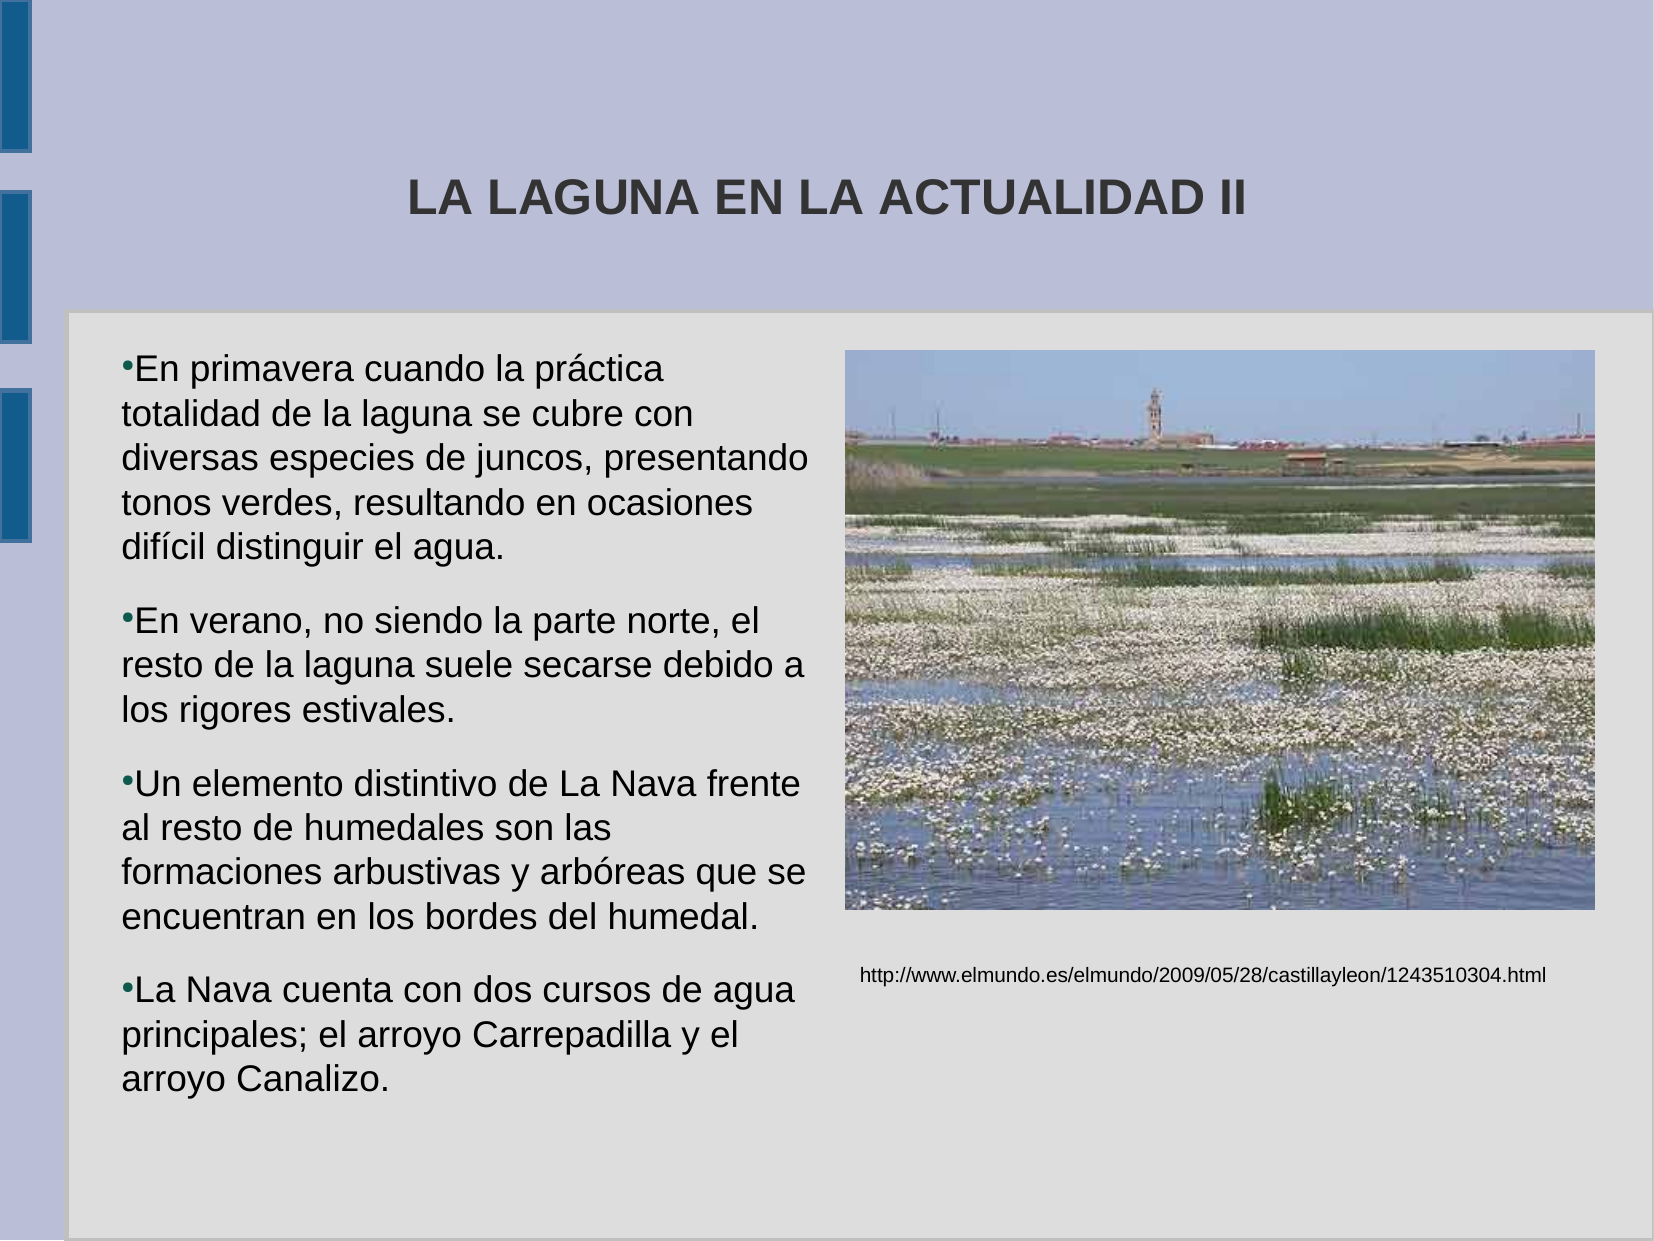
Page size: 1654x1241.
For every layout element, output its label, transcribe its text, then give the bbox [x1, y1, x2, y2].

picture [845, 350, 1595, 910]
text_box http://www.elmundo.es/elmundo/2009/05/28/castillayleon/1243510304.html [845, 956, 1595, 1056]
title LA LAGUNA EN LA ACTUALIDAD II [121, 91, 1534, 299]
list En primavera cuando la práctica totalidad de la laguna se cubre con diversas especies de juncos, presentando tonos verdes, resultando en ocasiones difícil distinguir el agua. En verano, no siendo la parte norte, el resto de la laguna suele secarse debido a los rigores estivales. Un elemento distintivo de La Nava frente al resto de humedales son las formaciones arbustivas y arbóreas que se encuentran en los bordes del humedal. La Nava cuenta con dos cursos de agua principales; el arroyo Carrepadilla y el arroyo Canalizo. [121, 344, 811, 1148]
